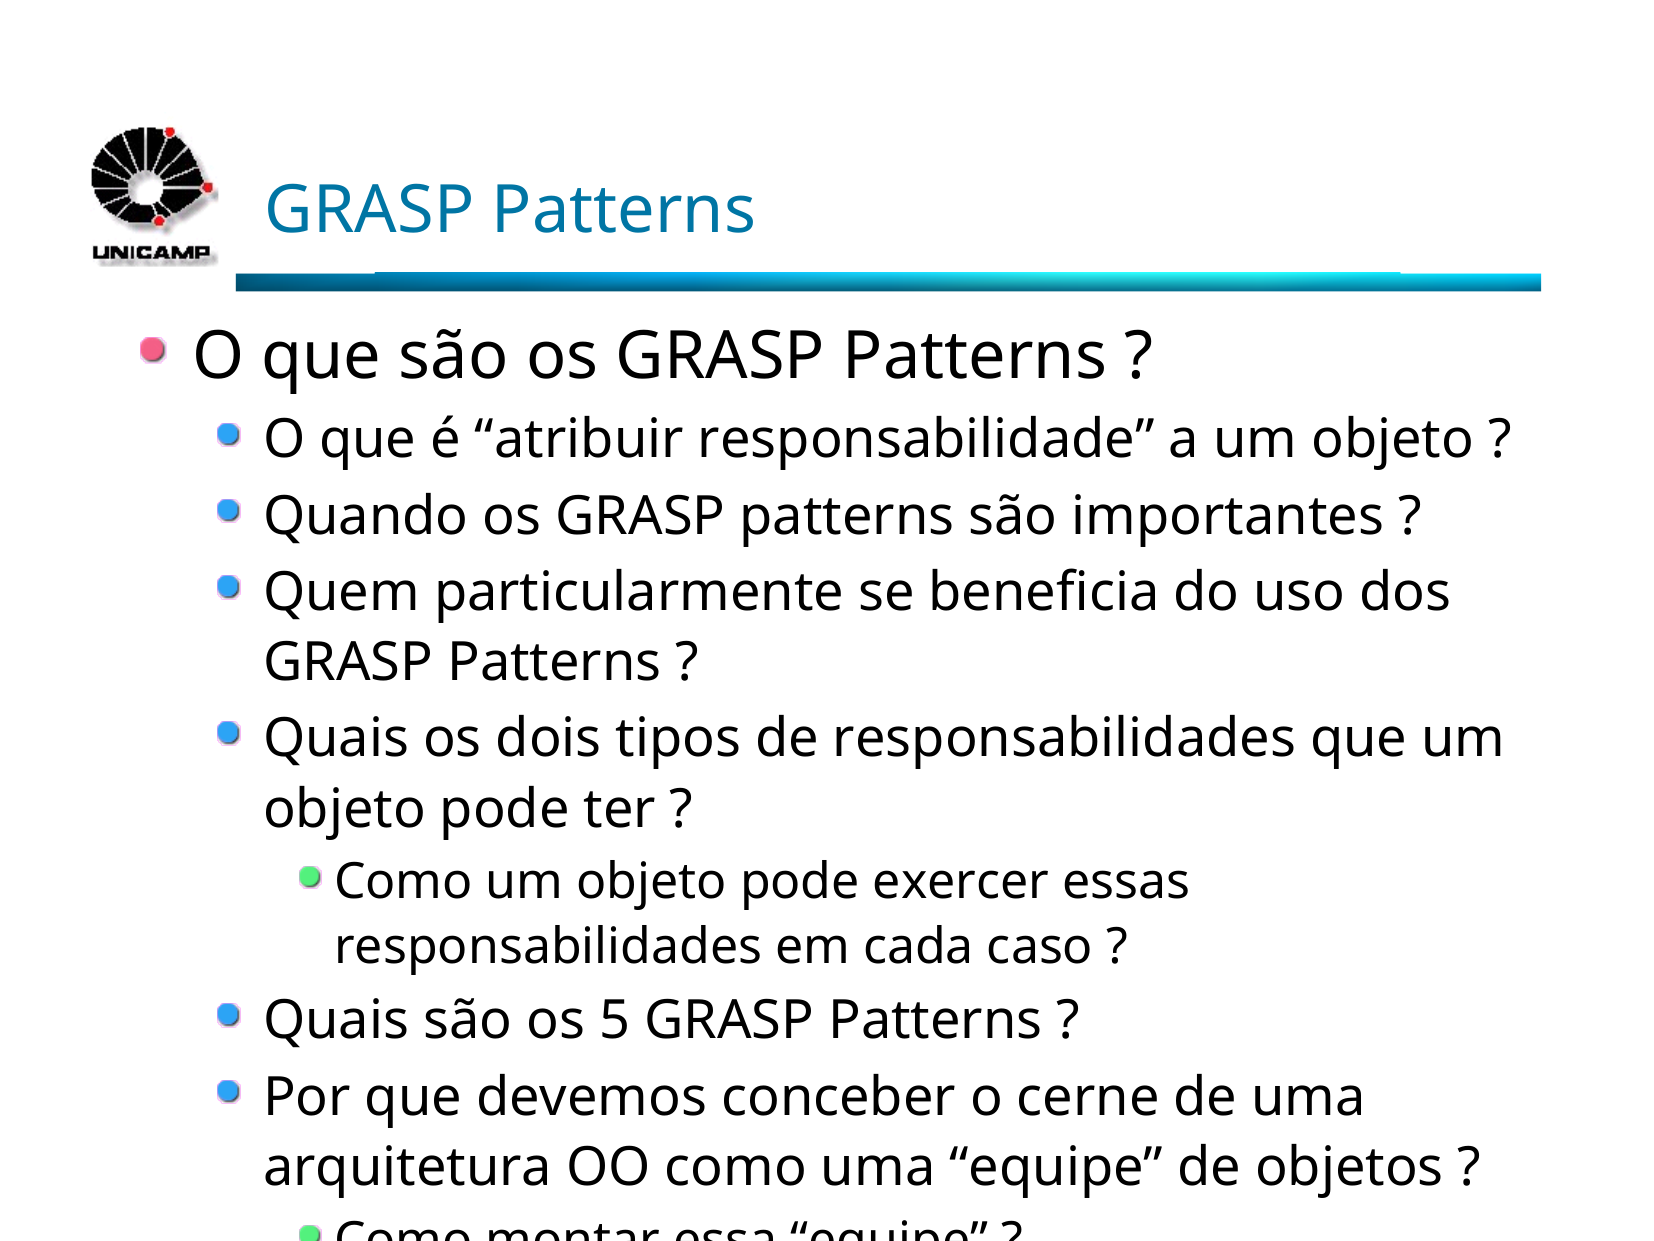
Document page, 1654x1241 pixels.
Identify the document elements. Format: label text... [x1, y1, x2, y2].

picture [298, 1224, 323, 1241]
picture [125, 272, 1654, 295]
list O que são os GRASP Patterns ? O que é “atribuir responsabilidade” a um objeto ? Quando os GRASP patterns são importantes ? Quem particularmente se beneficia do uso dos GRASP Patterns ? Quais os dois tipos de responsabilidades que um objeto pode ter ? Como um objeto pode exercer essas responsabilidades em cada caso ? Quais são os 5 GRASP Patterns ? Por que devemos conceber o cerne de uma arquitetura OO como uma “equipe” de objetos ? Como montar essa “equipe” ? [121, 309, 1534, 1170]
title GRASP Patterns [264, 57, 1534, 250]
